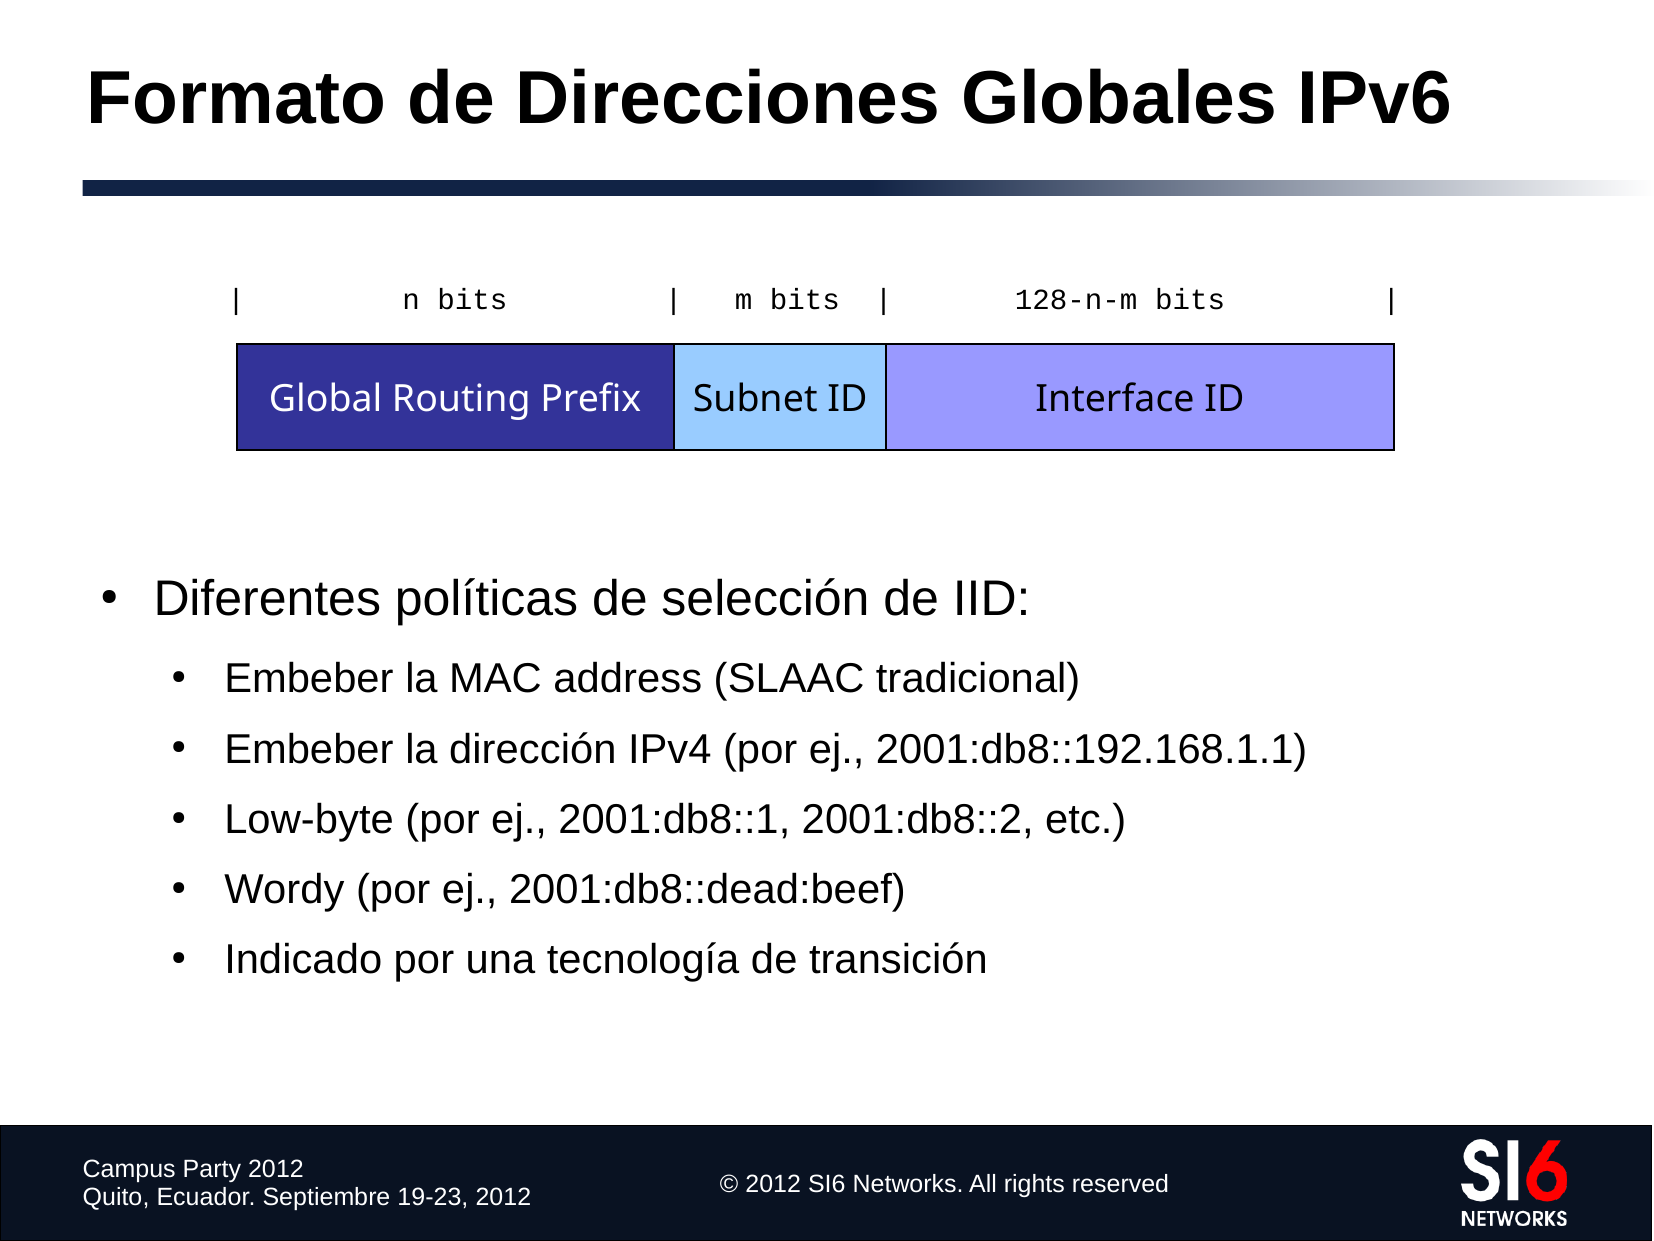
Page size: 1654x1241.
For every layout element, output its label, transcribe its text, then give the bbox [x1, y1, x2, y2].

title Formato de Direcciones Globales IPv6 [86, 30, 1576, 166]
picture [1461, 1139, 1567, 1226]
text_box Interface ID [886, 343, 1395, 450]
list Diferentes políticas de selección de IID: Embeber la MAC address (SLAAC tradicional) Embeber la dirección IPv4 (por ej., 2001:db8::192.168.1.1) Low-byte (por ej., 2001:db8::1, 2001:db8::2, etc.) Wordy (por ej., 2001:db8::dead:beef) Indicado por una tecnología de transición [82, 570, 1571, 1059]
text_box Subnet ID [674, 343, 886, 450]
text_box | n bits | m bits | 128-n-m bits | [195, 273, 1437, 324]
text_box Global Routing Prefix [237, 343, 674, 450]
